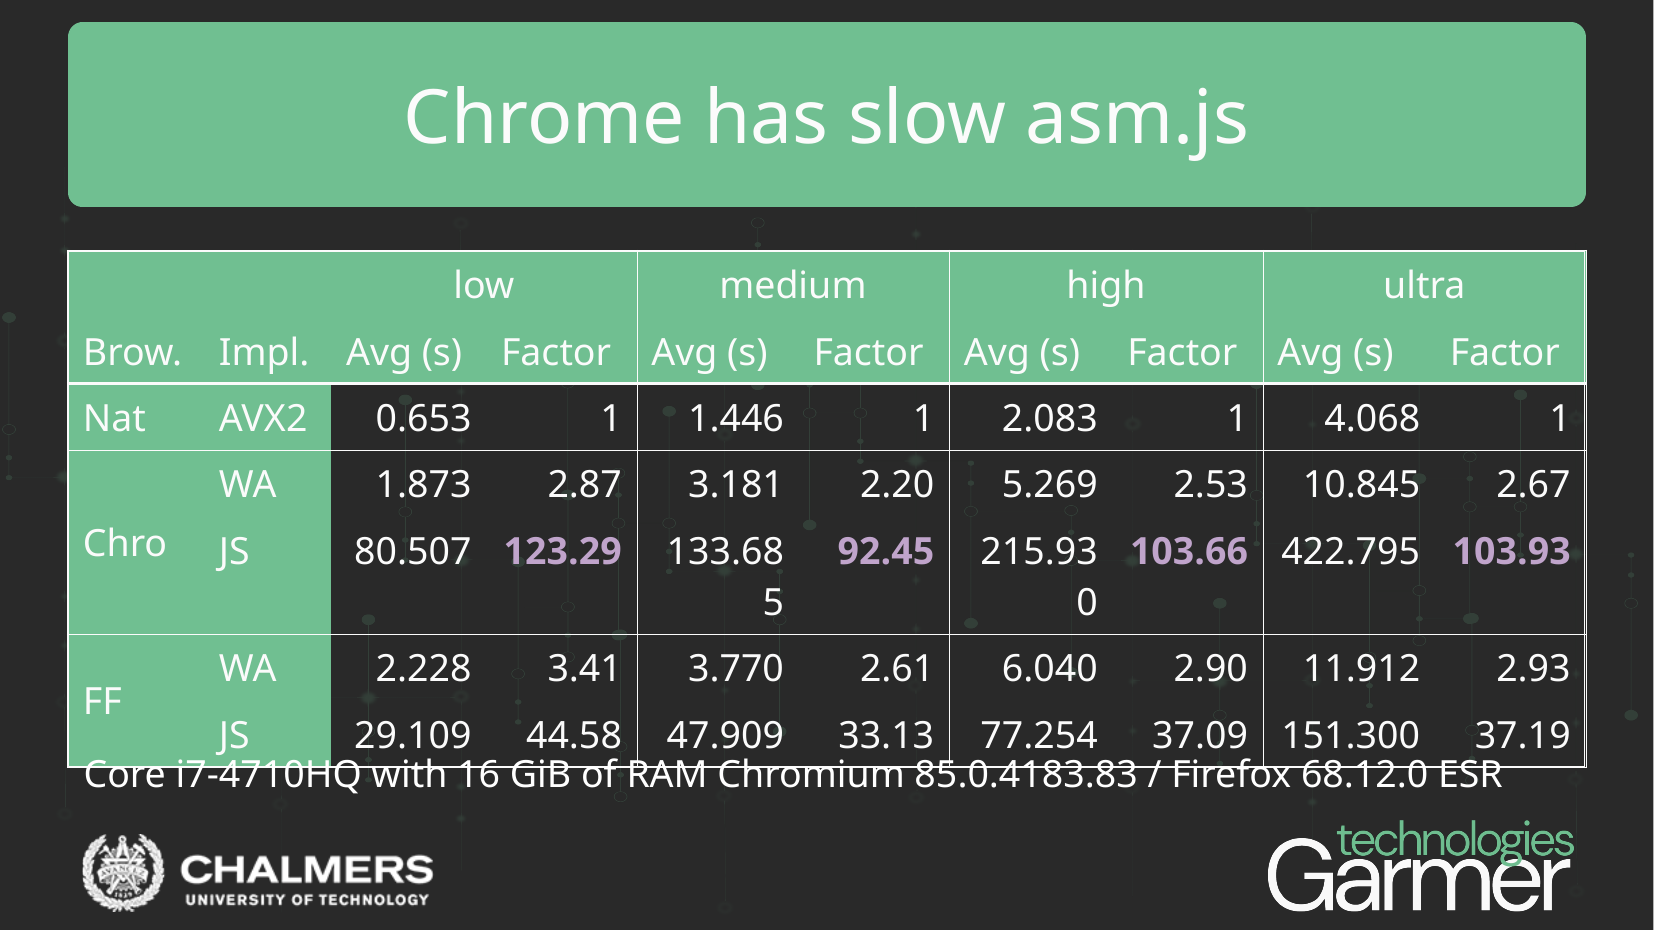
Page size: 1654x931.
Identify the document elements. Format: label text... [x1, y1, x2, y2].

table_cell 33.13 [799, 701, 949, 740]
table_cell Chro [69, 451, 204, 634]
table_cell AVX2 [204, 385, 331, 450]
table_cell 2.90 [1113, 635, 1263, 701]
picture [1246, 807, 1607, 912]
table_cell 123.29 [486, 517, 637, 634]
table_cell 11.912 [1264, 635, 1435, 701]
table_header low [331, 252, 637, 317]
title Chrome has slow asm.js [82, 37, 1571, 193]
table_cell Factor [486, 317, 637, 382]
table_cell 151.300 [1382, 724, 1393, 740]
table_cell WA [204, 635, 331, 701]
table_cell 3.181 [638, 451, 799, 517]
table_cell Factor [799, 317, 949, 382]
table_cell 37.19 [1554, 724, 1565, 735]
table_cell 47.909 [638, 701, 799, 740]
table_cell 10.845 [1264, 451, 1435, 517]
table_cell 5.269 [950, 451, 1113, 517]
table_cell 1 [486, 385, 637, 450]
text_box Core i7-4710HQ with 16 GiB of RAM Chromium 85.0.4183.83 / Firefox 68.12.0 ESR [59, 740, 1595, 802]
table_header medium [638, 252, 949, 317]
table_cell Avg (s) [638, 317, 799, 382]
table_cell 133.685 [638, 517, 799, 634]
table_cell 6.040 [950, 635, 1113, 701]
table_cell 44.58 [486, 701, 637, 740]
table_cell 1 [1435, 385, 1584, 450]
picture [82, 834, 443, 912]
table_header high [950, 252, 1263, 317]
table_cell FF [69, 635, 204, 740]
table_cell 103.66 [1113, 517, 1263, 634]
table_cell 1 [799, 385, 949, 450]
table_cell Avg (s) [331, 317, 486, 382]
table_cell 37.09 [1210, 724, 1221, 740]
table_cell 103.93 [1435, 517, 1584, 634]
table_cell 4.068 [1264, 385, 1435, 450]
table_cell 44.58 [530, 725, 540, 739]
table_header Impl. [204, 252, 331, 382]
table_cell 92.45 [799, 517, 949, 634]
table_cell WA [204, 451, 331, 517]
table_cell 29.109 [433, 724, 444, 740]
table_cell 2.61 [799, 635, 949, 701]
table_cell Factor [1113, 317, 1263, 382]
table_cell 1.873 [331, 451, 486, 517]
table_cell 1.446 [638, 385, 799, 450]
table_cell 80.507 [331, 517, 486, 634]
table_header Brow. [69, 252, 204, 382]
table_cell 37.09 [1231, 724, 1242, 735]
table_cell JS [204, 701, 331, 740]
table_cell 3.770 [638, 635, 799, 701]
table_cell 2.53 [1113, 451, 1263, 517]
table_cell 215.930 [950, 517, 1113, 634]
table_cell 29.109 [455, 724, 466, 735]
table_cell 29.109 [331, 701, 486, 740]
table_cell 47.909 [746, 724, 757, 740]
table_cell Avg (s) [950, 317, 1113, 382]
table_cell 37.09 [1113, 701, 1263, 740]
table_cell 47.909 [724, 724, 735, 735]
table_cell 1 [1113, 385, 1263, 450]
table_cell 77.254 [1080, 725, 1090, 739]
table_cell 2.20 [799, 451, 949, 517]
table_cell 422.795 [1264, 517, 1435, 634]
table_cell 2.67 [1435, 451, 1584, 517]
table_cell 44.58 [551, 725, 561, 739]
table_cell Nat [69, 385, 204, 450]
table_cell 47.909 [767, 724, 778, 735]
table_cell Avg (s) [1264, 317, 1435, 382]
table_header ultra [1264, 252, 1584, 317]
table_cell 2.083 [950, 385, 1113, 450]
table_cell 2.228 [331, 635, 486, 701]
table_cell 151.300 [1403, 724, 1414, 740]
table_cell 77.254 [950, 701, 1113, 740]
table_cell Factor [1435, 317, 1584, 382]
table_cell 29.109 [380, 724, 391, 735]
table_cell JS [204, 517, 331, 634]
table_cell 2.93 [1435, 635, 1584, 701]
table_cell 37.19 [1435, 701, 1584, 740]
table_cell 47.909 [670, 725, 680, 739]
table_cell 2.87 [486, 451, 637, 517]
table_cell 0.653 [331, 385, 486, 450]
table_cell 3.41 [486, 635, 637, 701]
table_cell 151.300 [1264, 701, 1435, 740]
